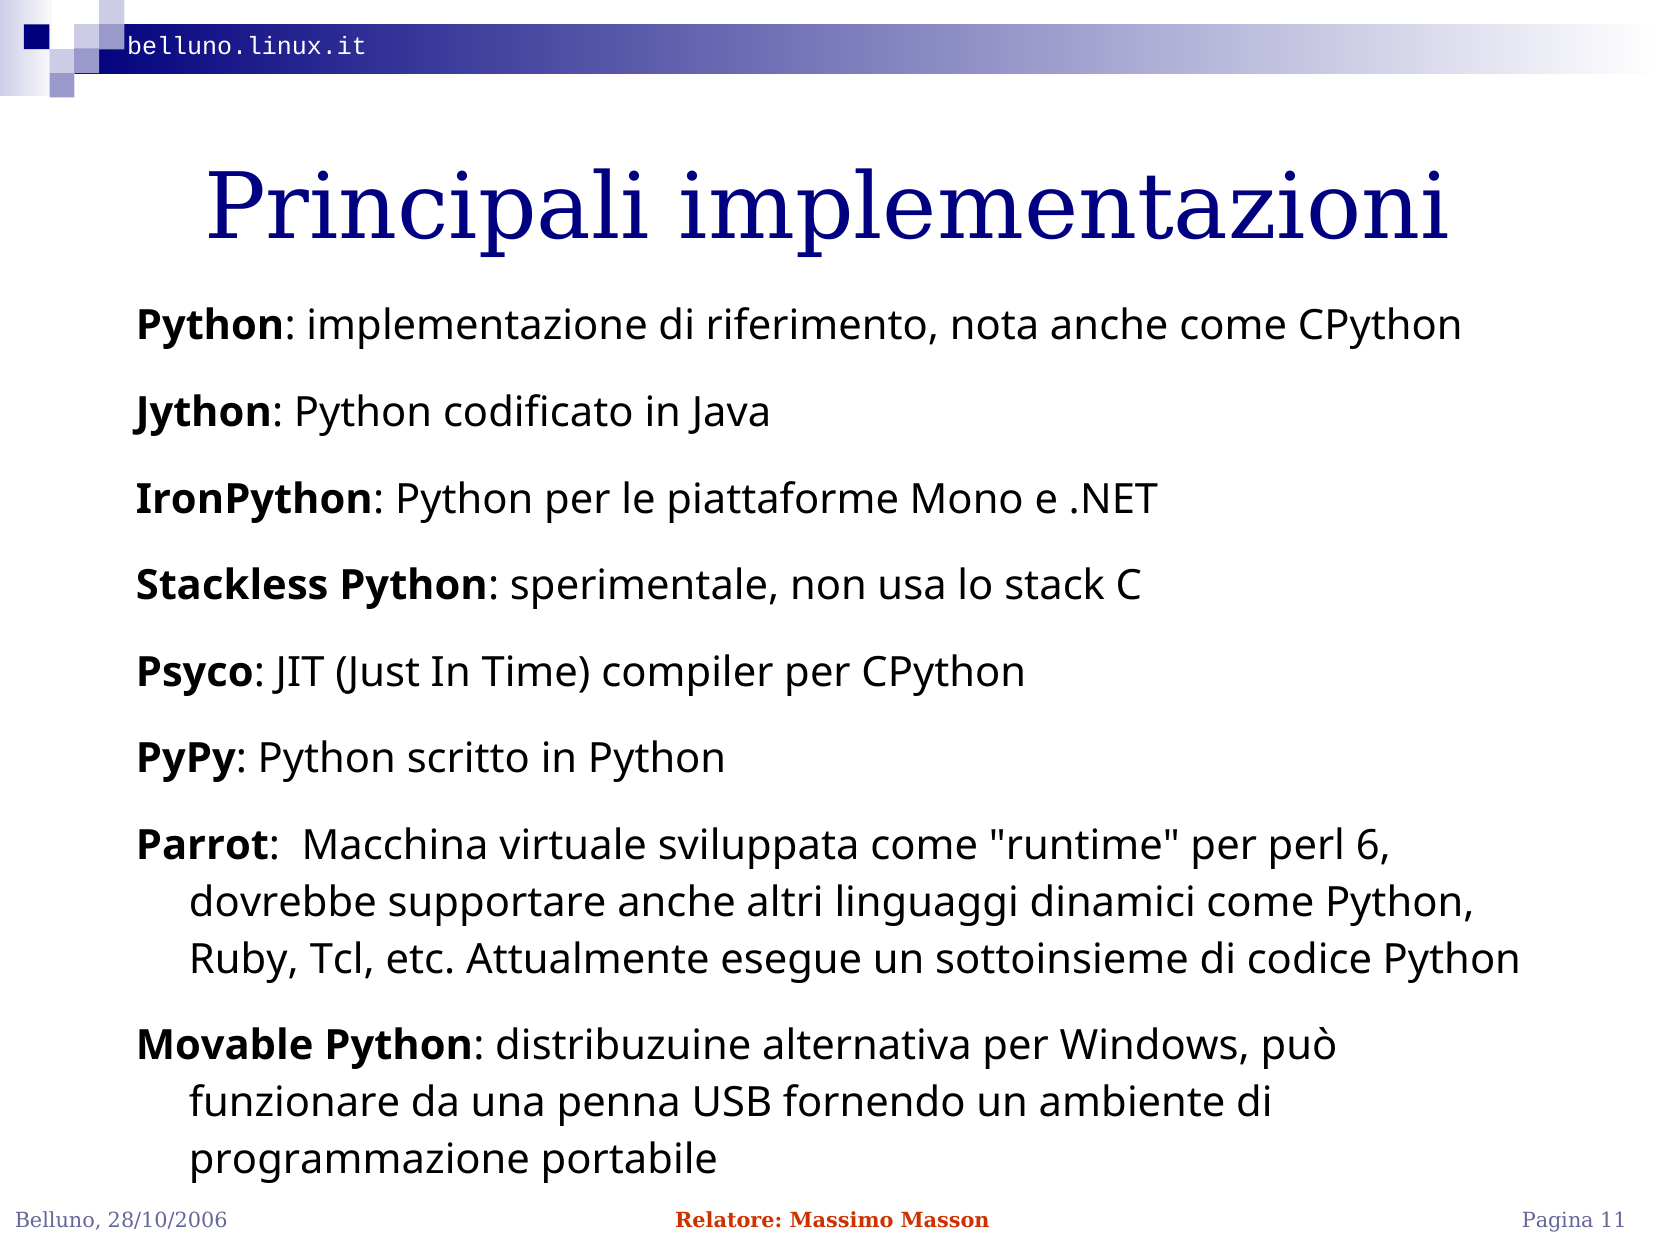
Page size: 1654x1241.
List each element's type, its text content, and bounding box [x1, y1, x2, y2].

title Principali implementazioni [121, 102, 1534, 311]
list Python: implementazione di riferimento, nota anche come CPython Jython: Python codificato in Java IronPython: Python per le piattaforme Mono e .NET Stackless Python: sperimentale, non usa lo stack C Psyco: JIT (Just In Time) compiler per CPython PyPy: Python scritto in Python Parrot: Macchina virtuale sviluppata come "runtime" per perl 6, dovrebbe supportare anche altri linguaggi dinamici come Python, Ruby, Tcl, etc. Attualmente esegue un sottoinsieme di codice Python Movable Python: distribuzuine alternativa per Windows, può funzionare da una penna USB fornendo un ambiente di programmazione portabile [118, 295, 1531, 1211]
